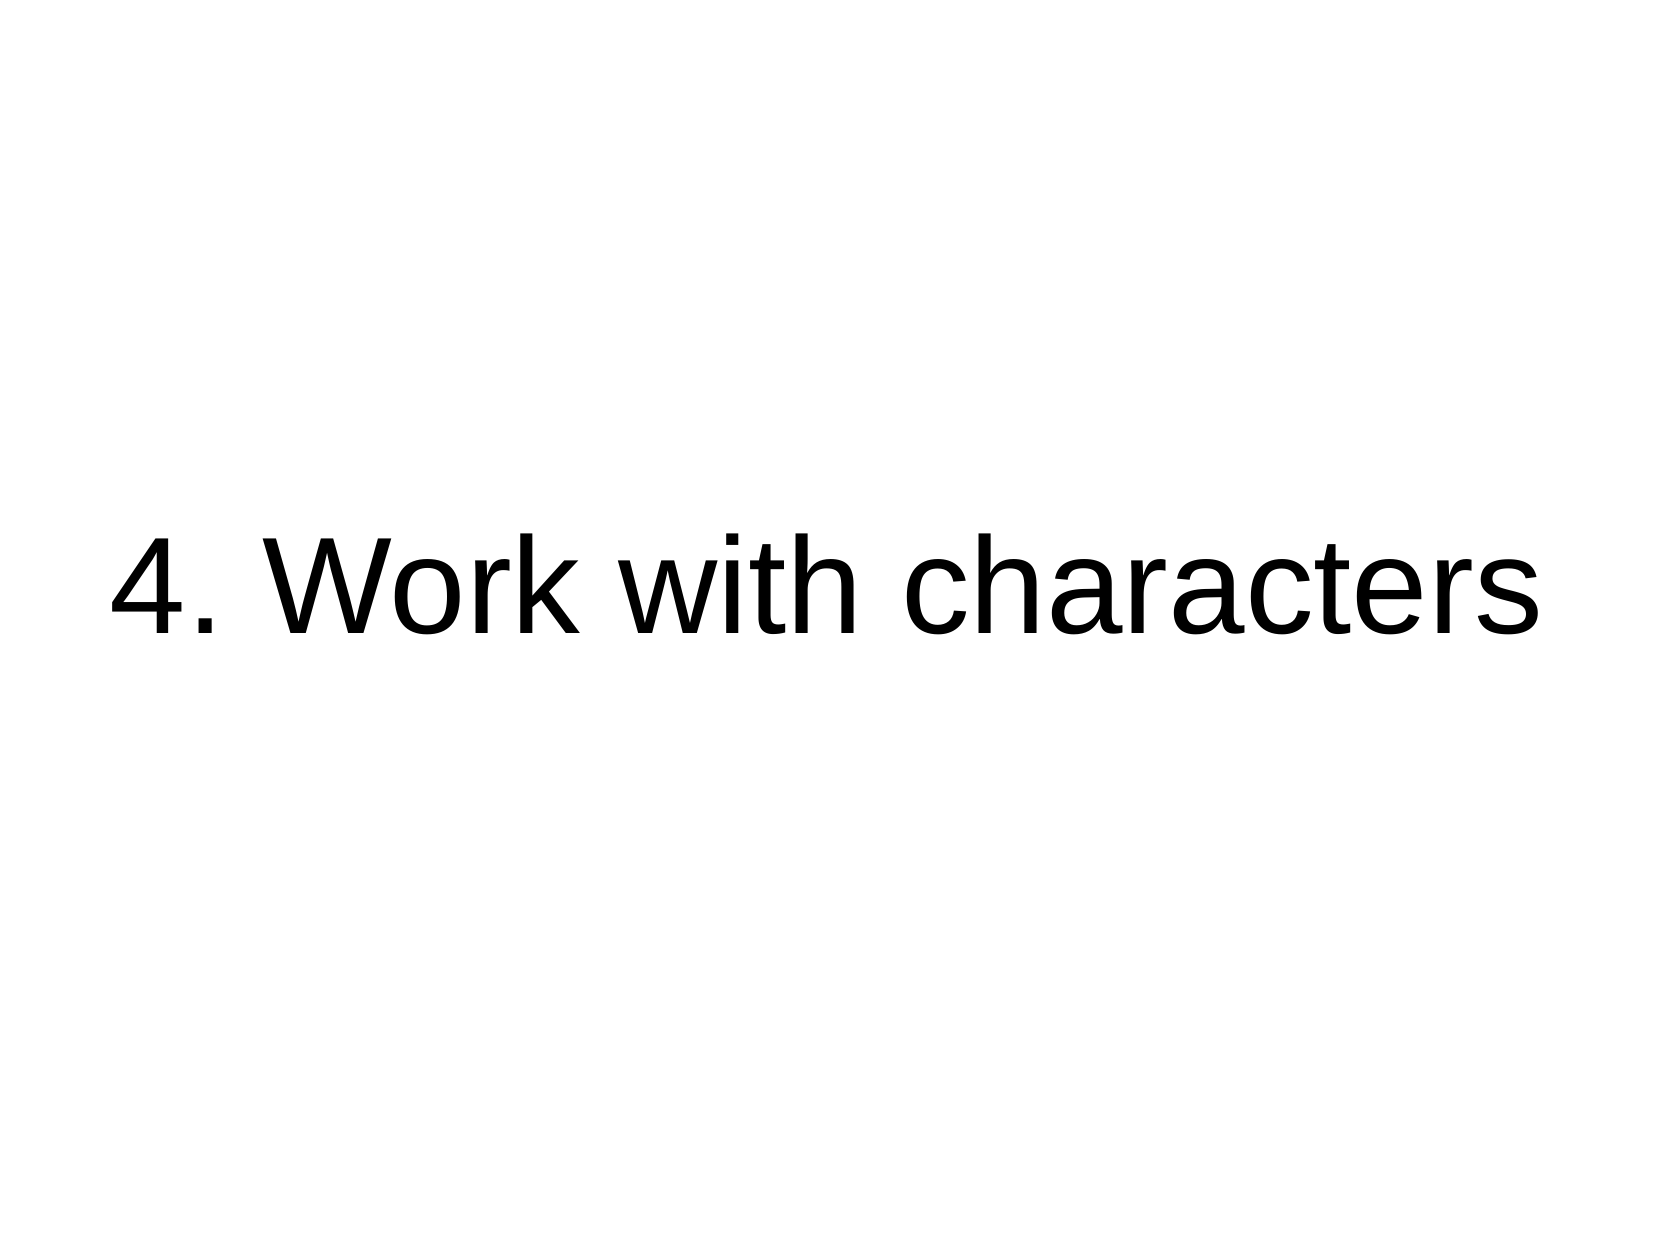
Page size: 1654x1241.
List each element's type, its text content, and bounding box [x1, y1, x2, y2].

title 4. Work with characters [82, 56, 1571, 1115]
